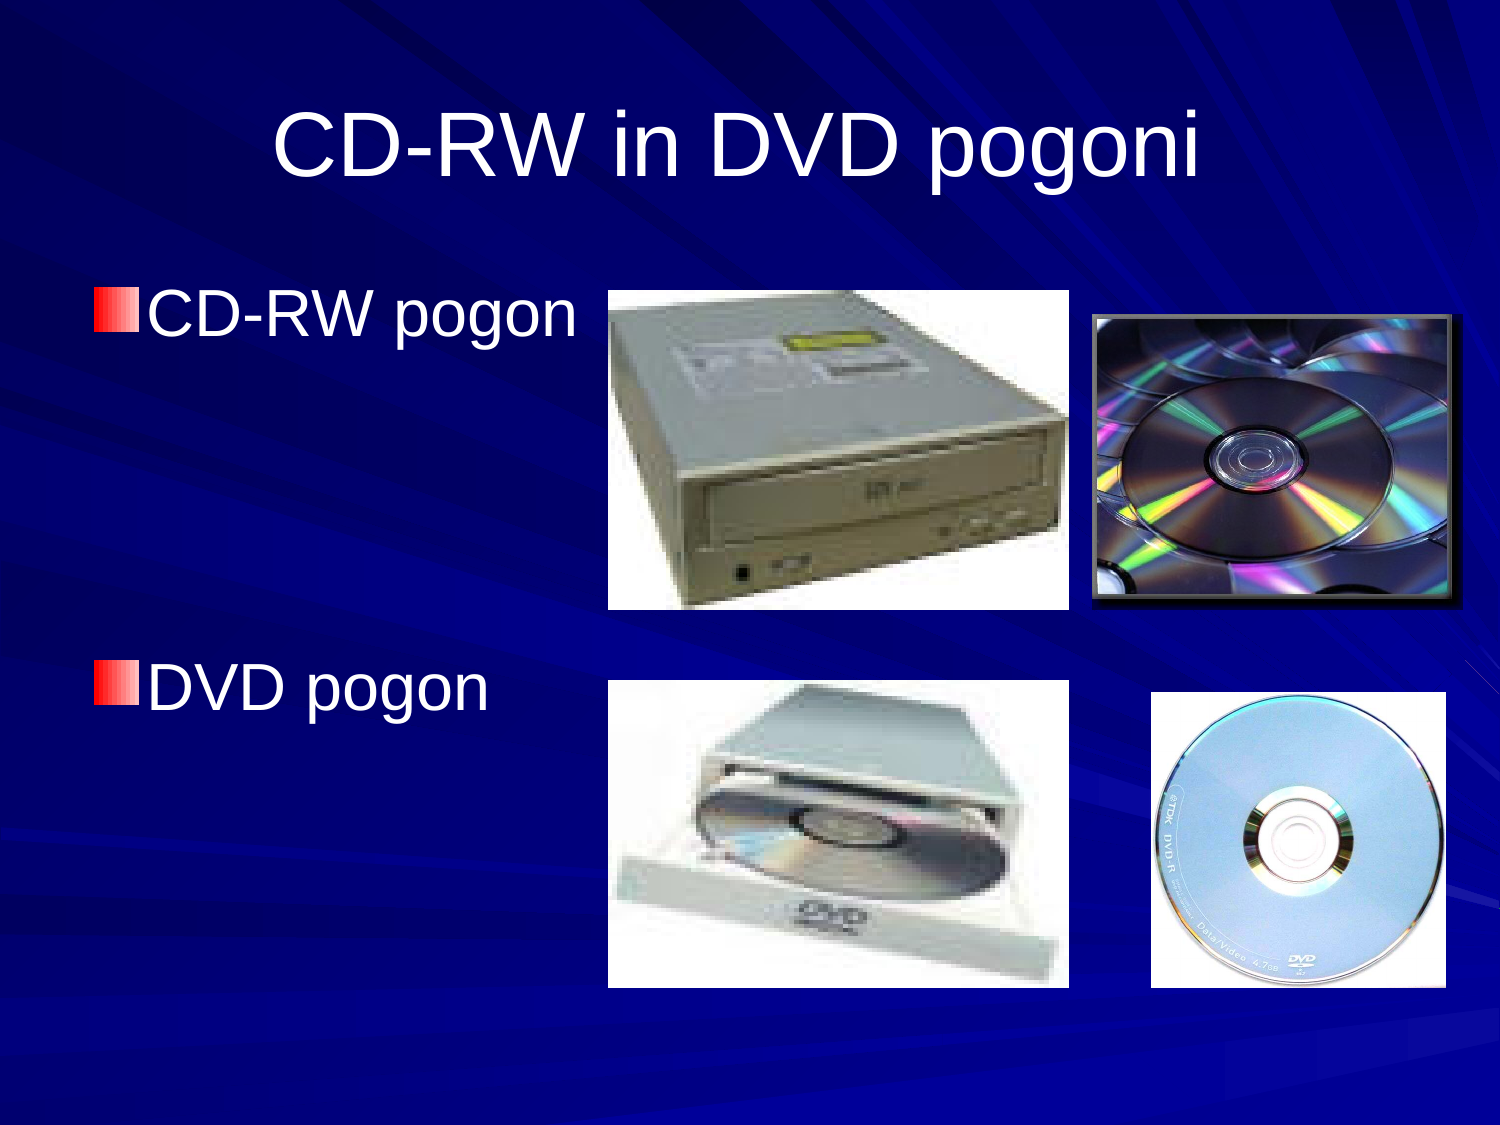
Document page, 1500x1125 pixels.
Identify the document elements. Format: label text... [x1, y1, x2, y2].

picture [1151, 692, 1446, 988]
title CD-RW in DVD pogoni [75, 45, 1425, 234]
picture [608, 680, 1069, 988]
picture [608, 290, 1069, 610]
picture [1092, 314, 1463, 610]
list CD-RW pogon DVD pogon [75, 262, 1425, 1006]
